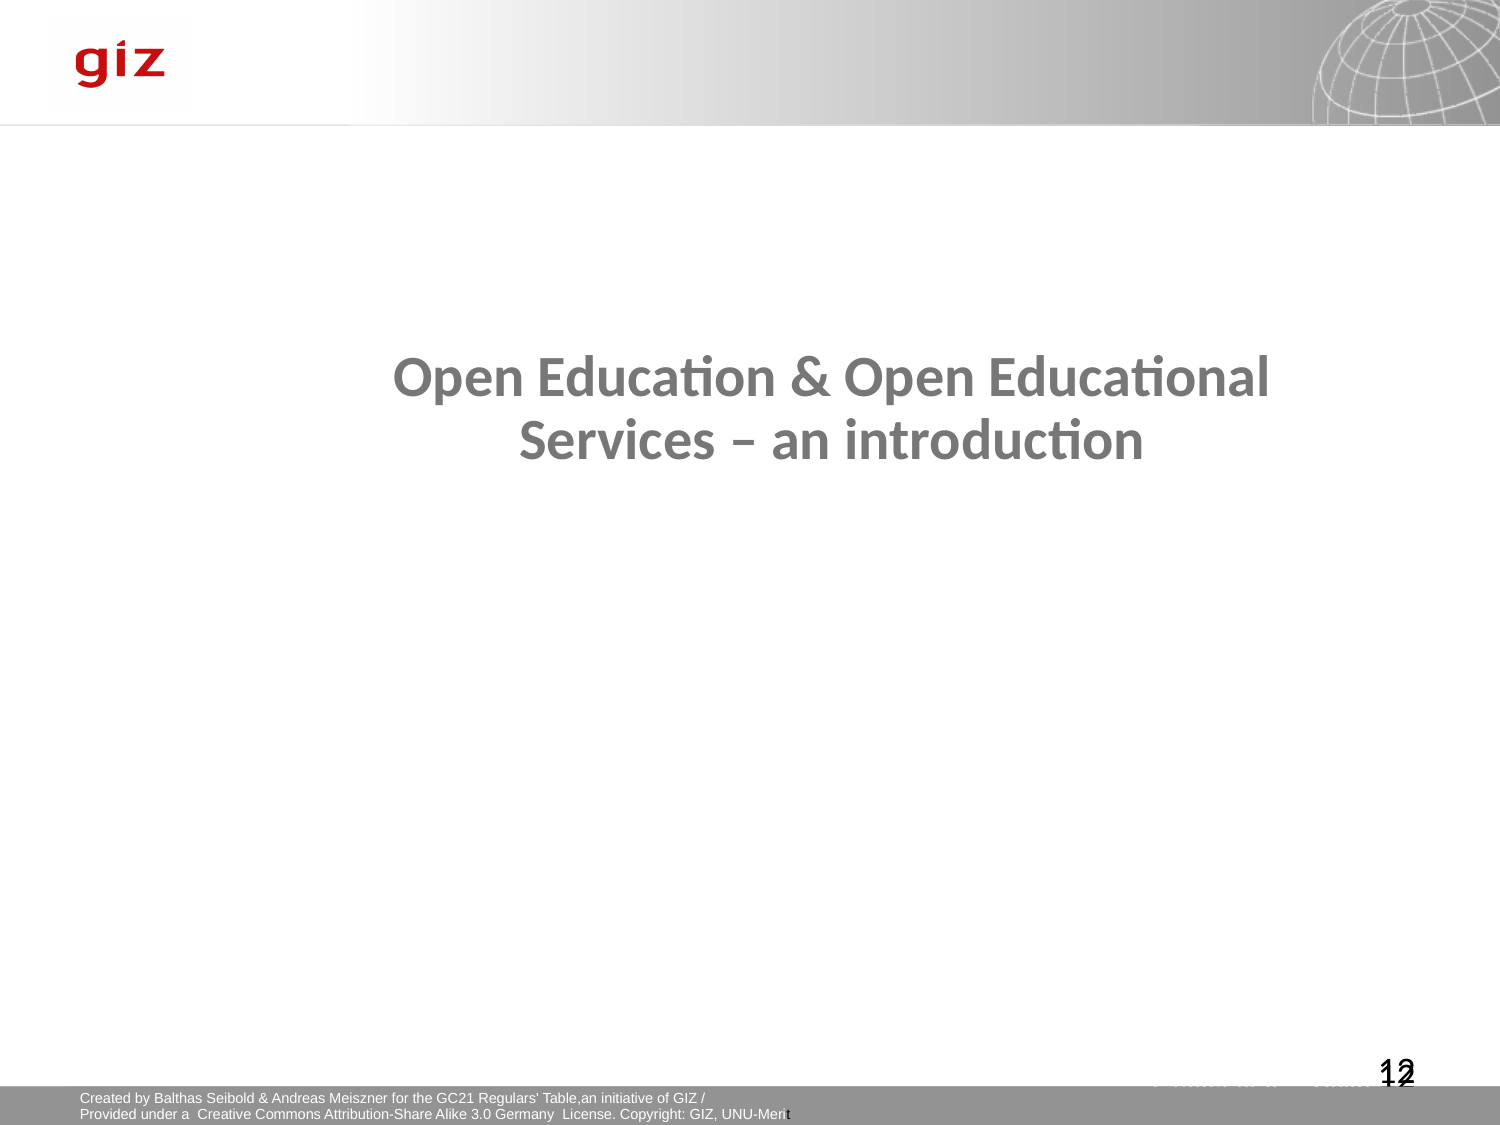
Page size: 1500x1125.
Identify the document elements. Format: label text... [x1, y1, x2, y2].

text_box Open Education & Open Educational Services – an introduction [328, 339, 1337, 483]
